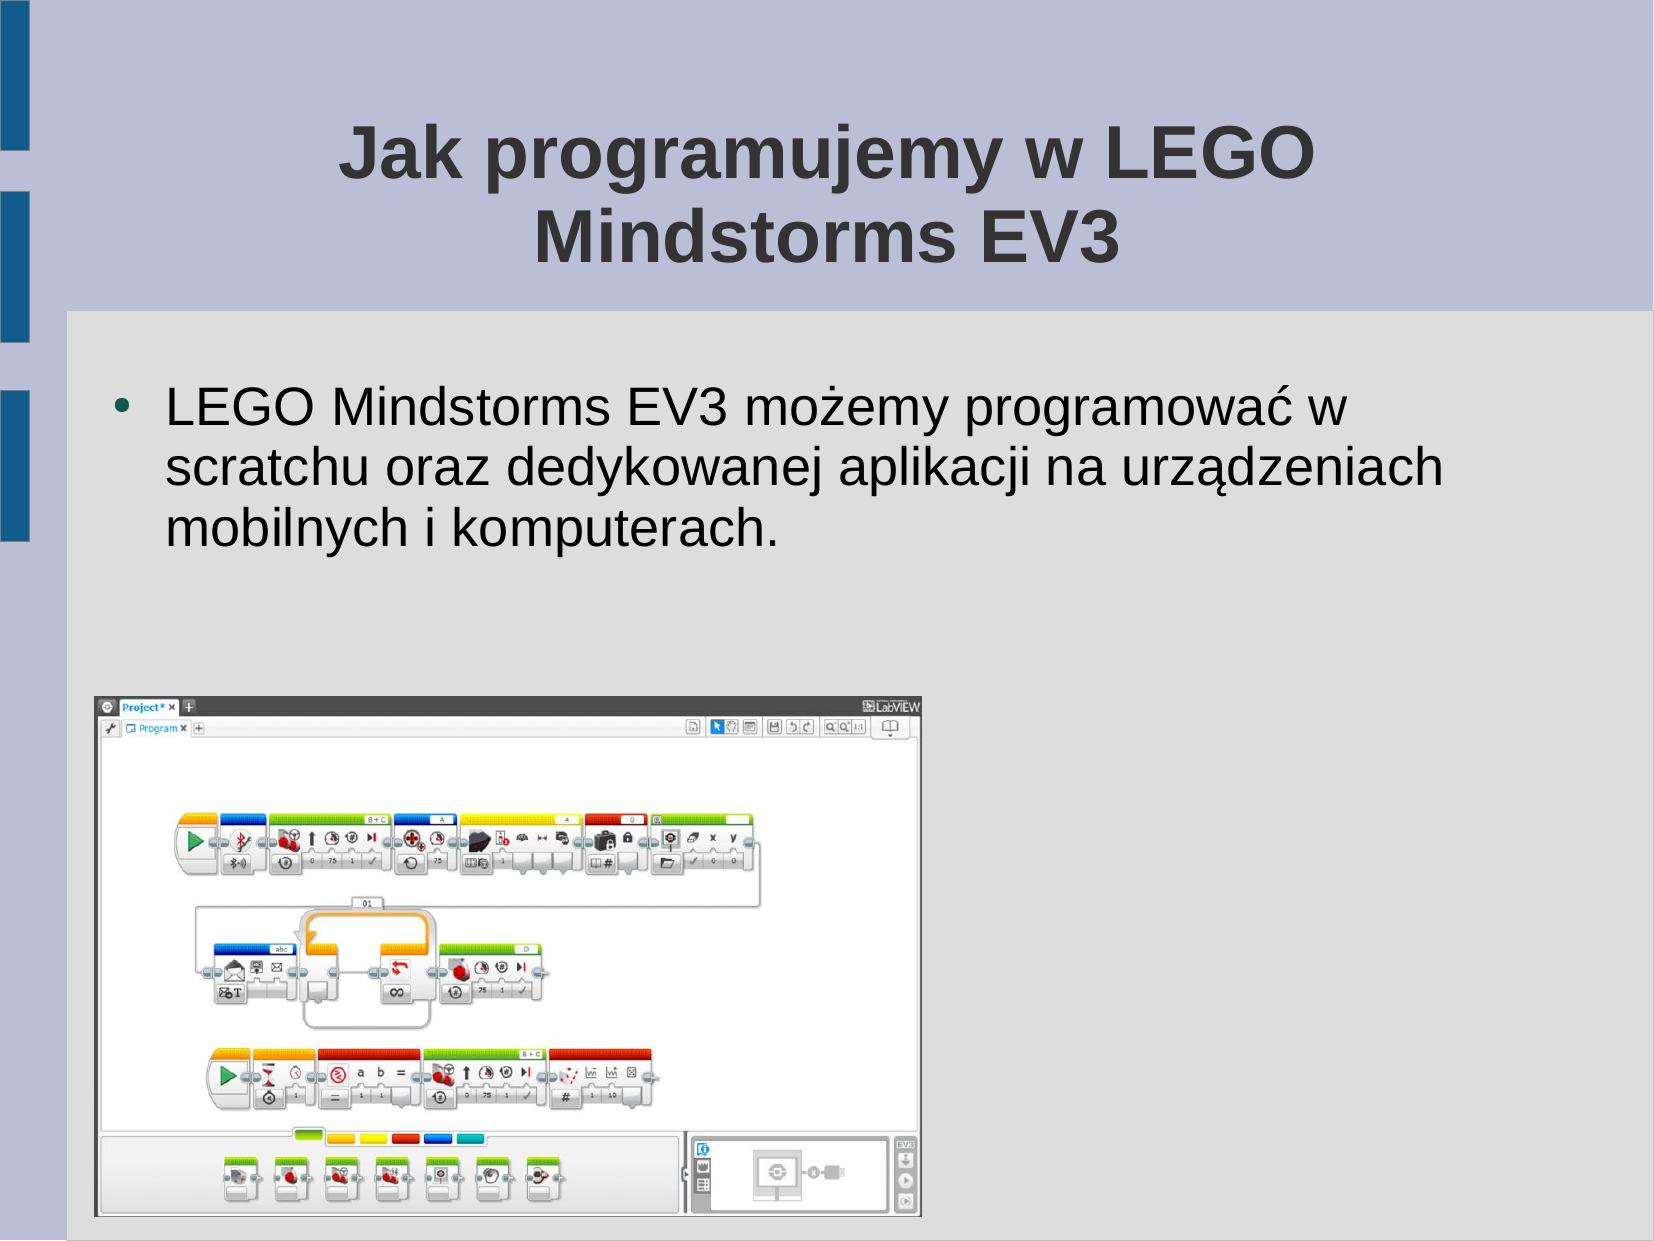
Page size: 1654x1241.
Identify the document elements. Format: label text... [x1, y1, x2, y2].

list LEGO Mindstorms EV3 możemy programować w scratchu oraz dedykowanej aplikacji na urządzeniach mobilnych i komputerach. [94, 376, 1507, 1158]
picture [94, 696, 922, 1217]
title Jak programujemy w LEGO Mindstorms EV3 [121, 91, 1534, 299]
